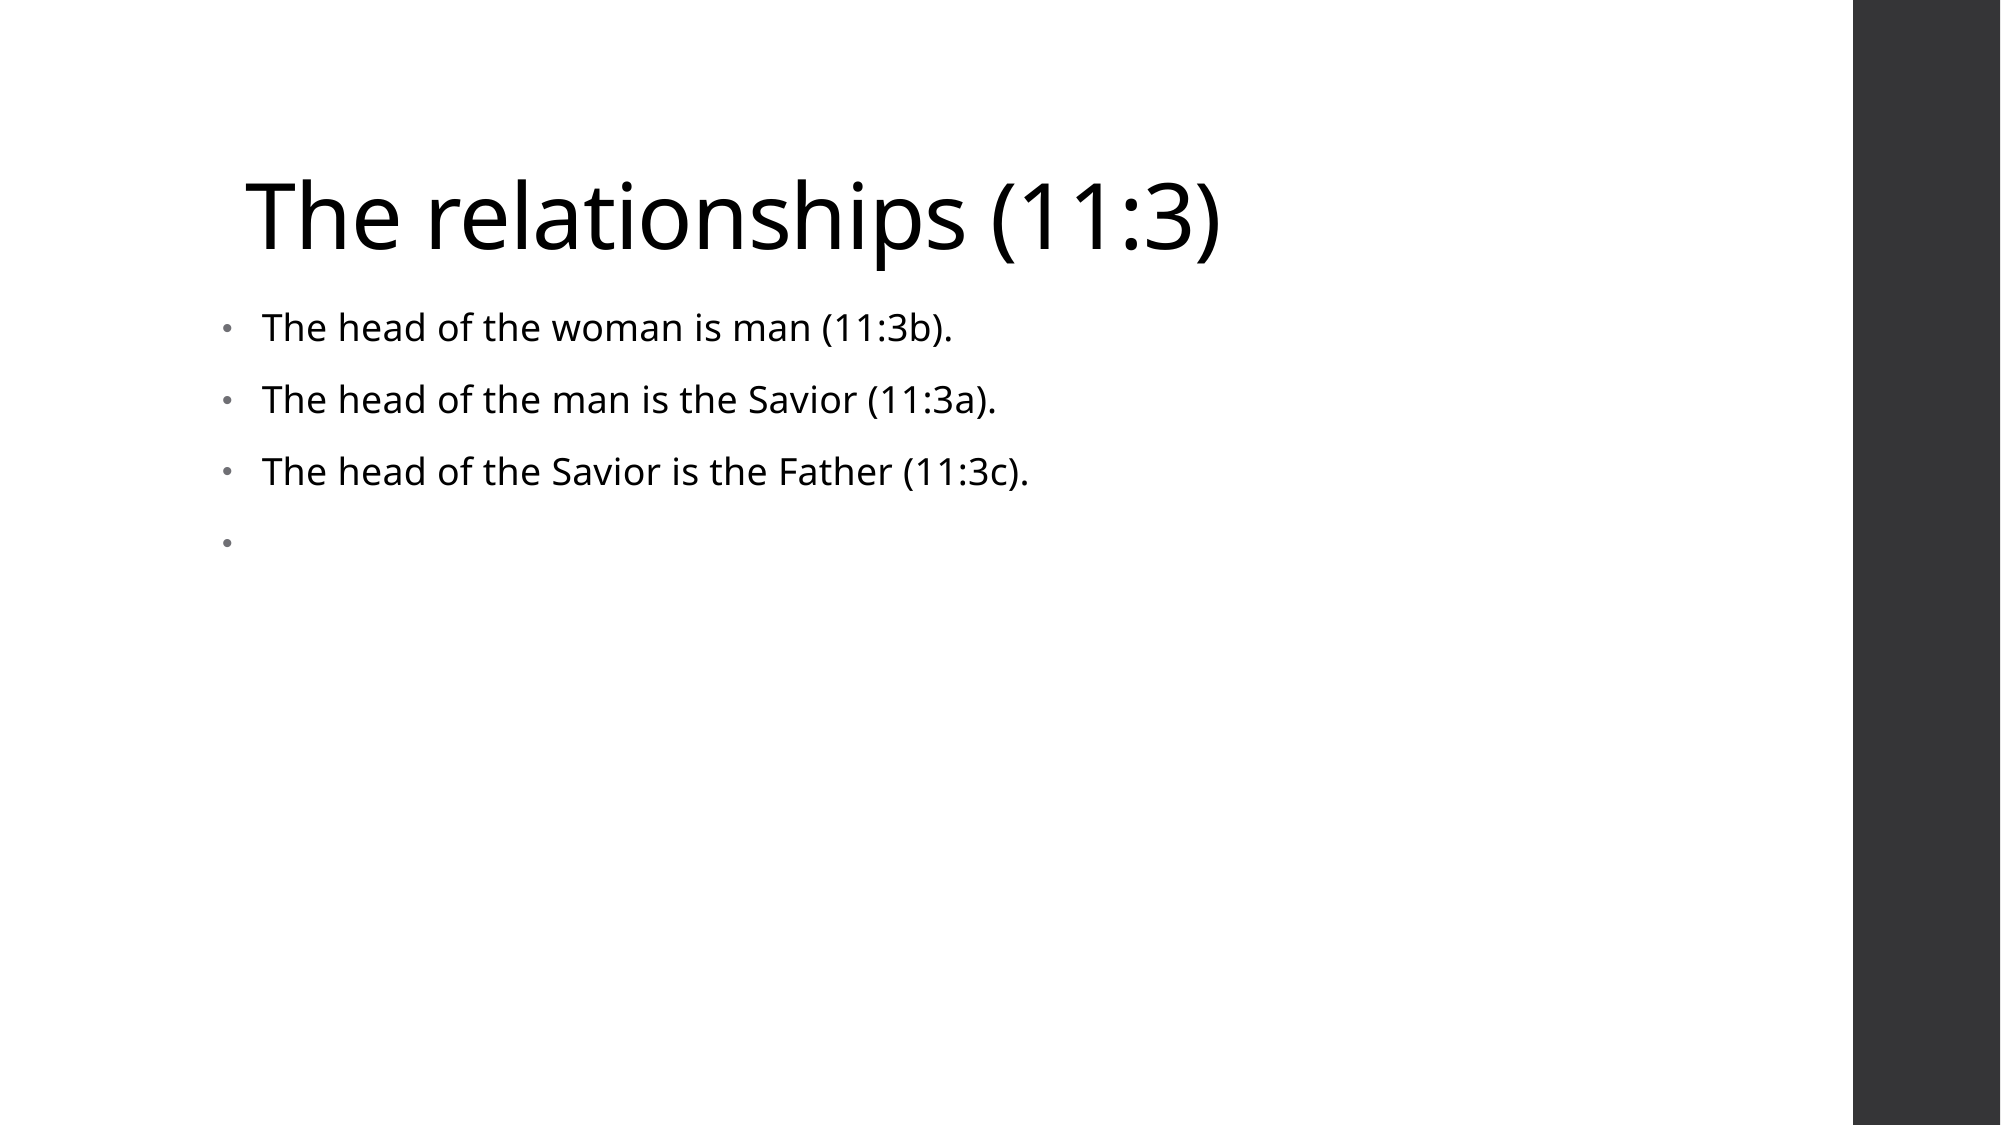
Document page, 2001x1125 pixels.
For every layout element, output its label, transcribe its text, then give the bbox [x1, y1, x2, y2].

list The head of the woman is man (11:3b). The head of the man is the Savior (11:3a). The head of the Savior is the Father (11:3c). [206, 299, 1617, 1014]
title The relationships (11:3) [206, 60, 1797, 278]
